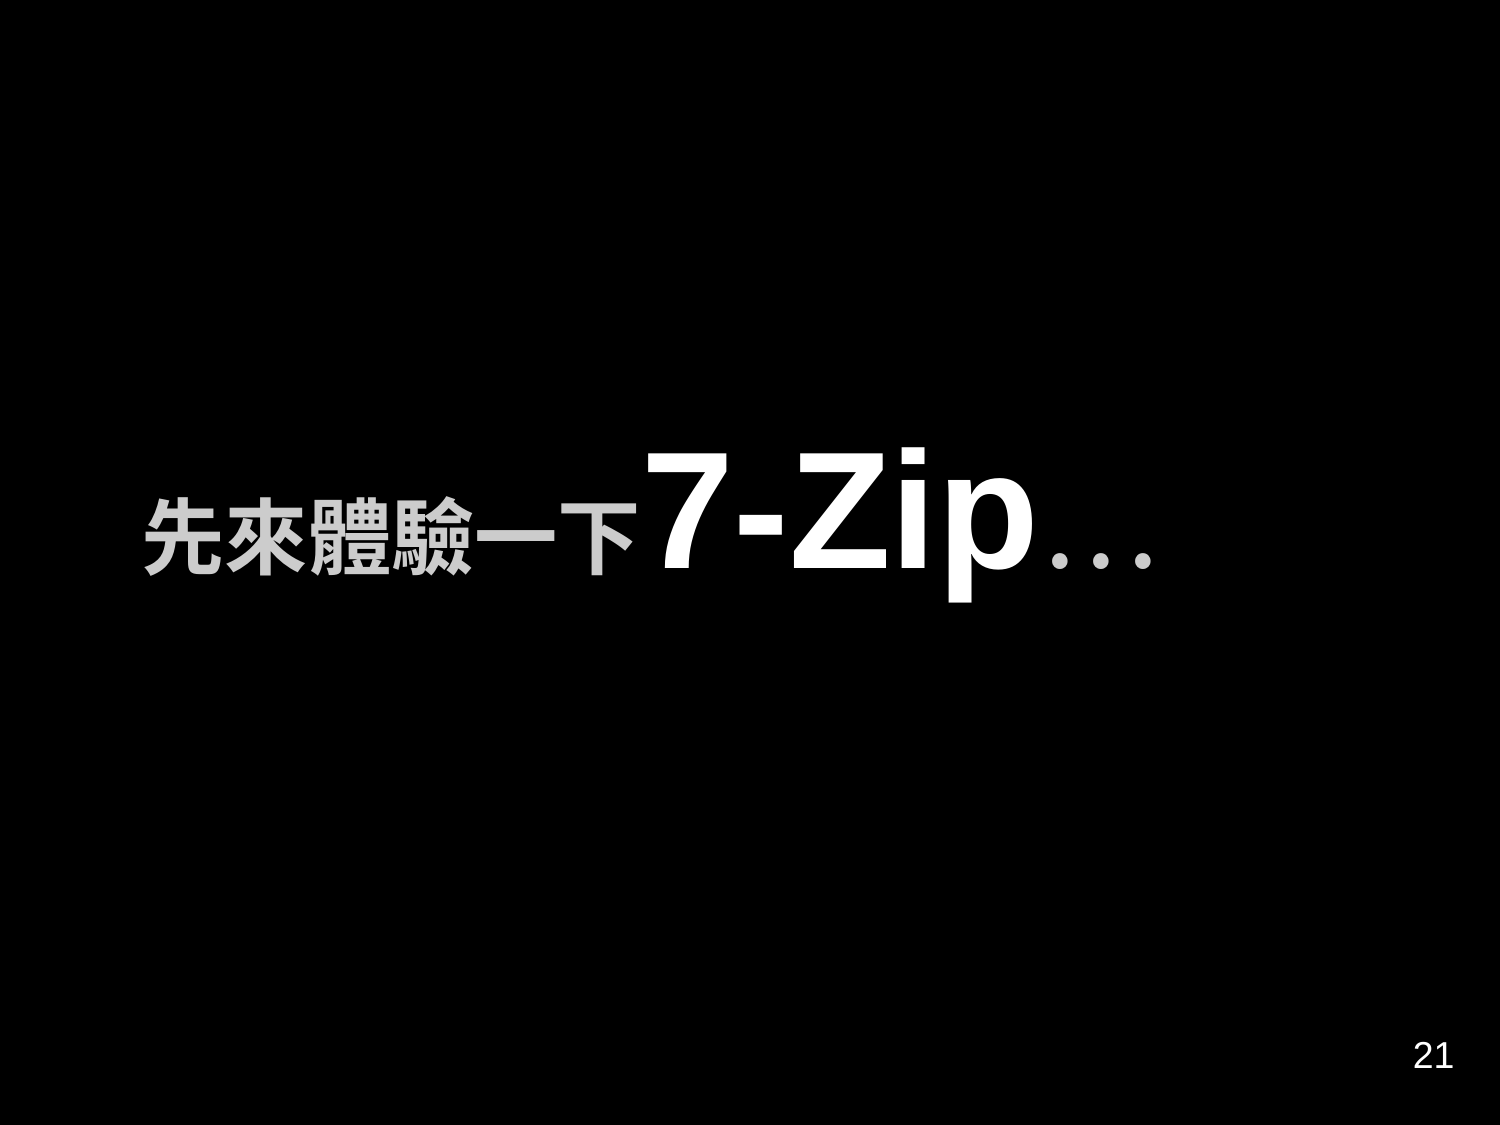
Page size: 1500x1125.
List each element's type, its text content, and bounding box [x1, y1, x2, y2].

text_box 先來體驗一下7-Zip... [118, 354, 1418, 680]
